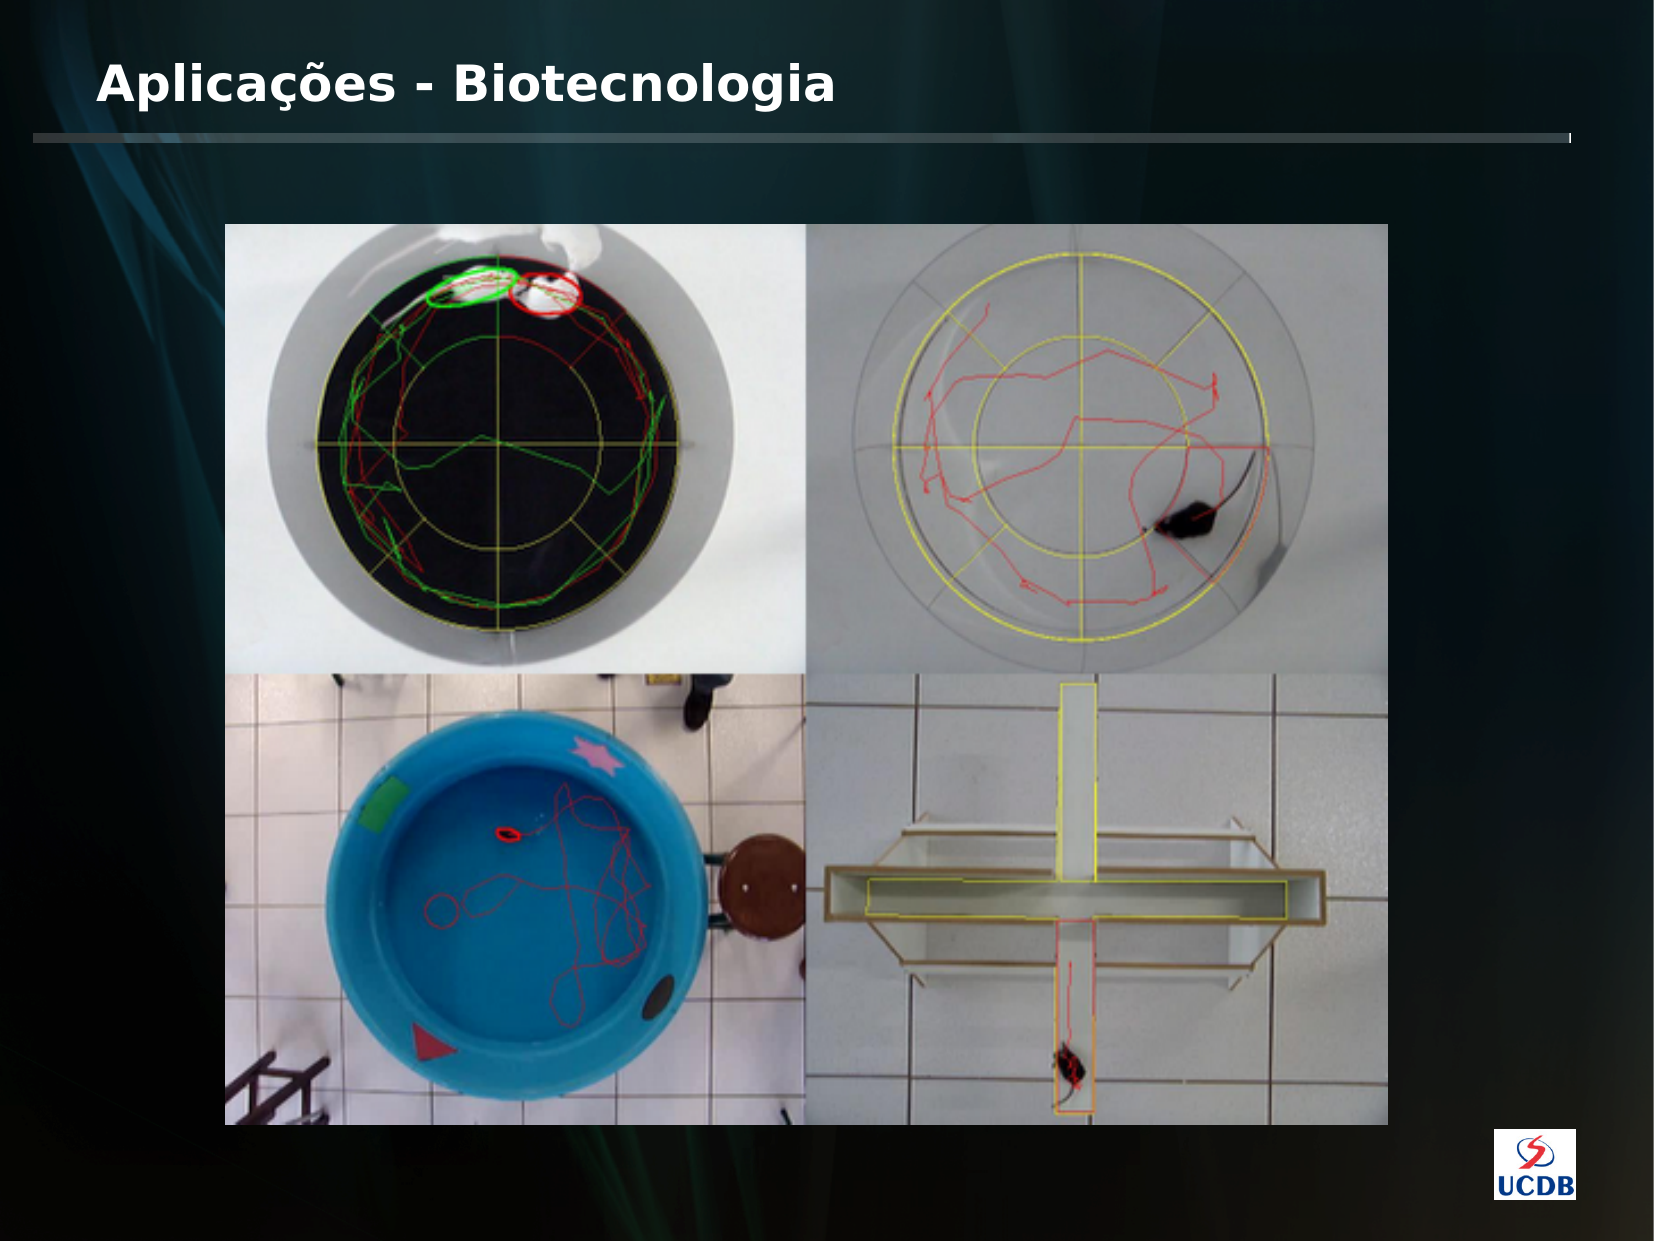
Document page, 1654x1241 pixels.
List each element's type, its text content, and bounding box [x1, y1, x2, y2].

picture [0, 0, 1654, 1241]
text_box Aplicações - Biotecnologia [82, 45, 1536, 119]
